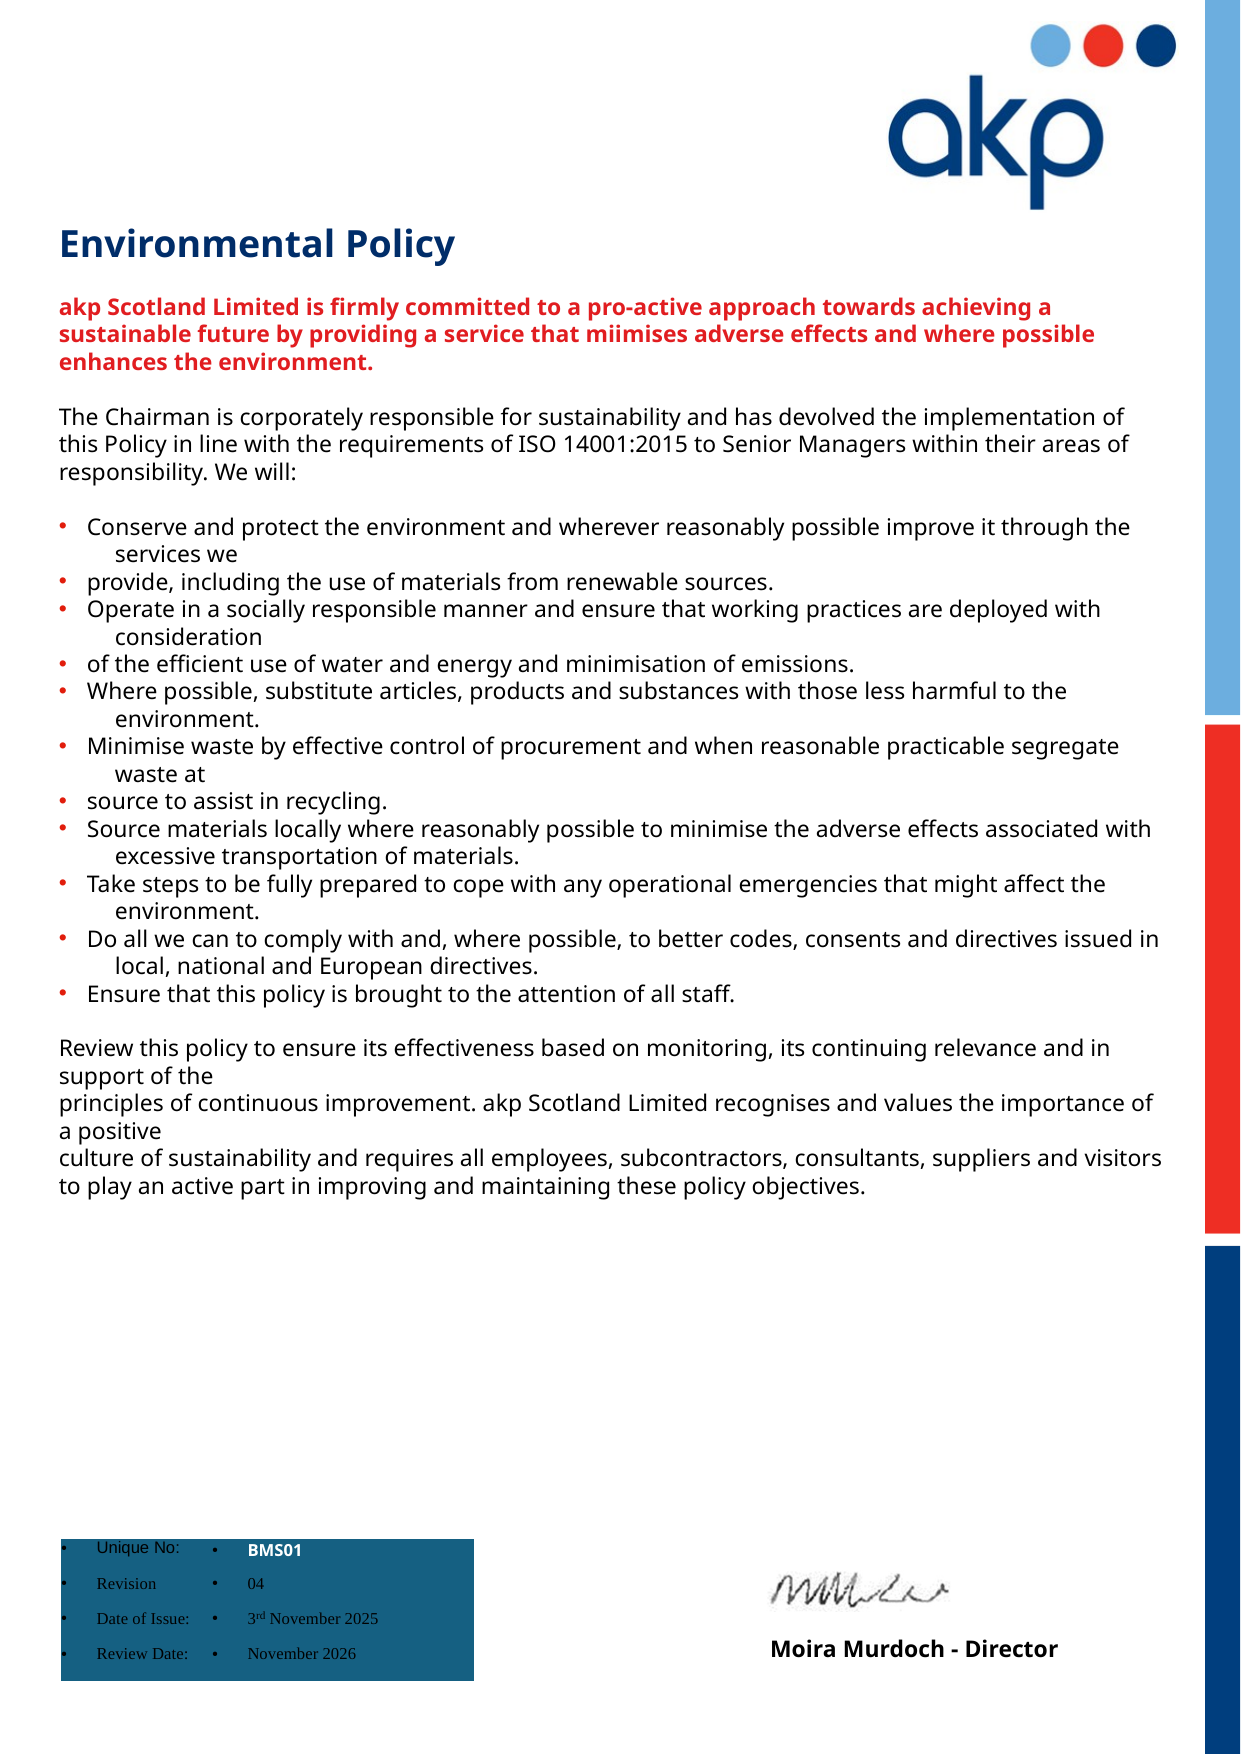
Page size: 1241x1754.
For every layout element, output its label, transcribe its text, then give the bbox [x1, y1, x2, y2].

table_header BMS01 [212, 1539, 474, 1574]
picture [766, 1570, 952, 1612]
picture [886, 21, 1179, 213]
text_box Moira Murdoch - Director [755, 1627, 1144, 1671]
table_cell 3rd November 2025 [212, 1610, 474, 1645]
table_cell Review Date: [61, 1645, 212, 1681]
table_header Unique No: [61, 1539, 212, 1574]
table_cell November 2026 [212, 1645, 474, 1681]
text_box Environmental Policy akp Scotland Limited is firmly committed to a pro-active approach towards achieving a sustainable future by providing a service that miimises adverse effects and where possible enhances the environment. The Chairman is corporately responsible for sustainability and has devolved the implementation of this Policy in line with the requirements of ISO 14001:2015 to Senior Managers within their areas of responsibility. We will: Conserve and protect the environment and wherever reasonably possible improve it through the services we provide, including the use of materials from renewable sources. Operate in a socially responsible manner and ensure that working practices are deployed with consideration of the efficient use of water and energy and minimisation of emissions. Where possible, substitute articles, products and substances with those less harmful to the environment. Minimise waste by effective control of procurement and when reasonable practicable segregate waste at source to assist in recycling. Source materials locally where reasonably possible to minimise the adverse effects associated with excessive transportation of materials. Take steps to be fully prepared to cope with any operational emergencies that might affect the environment. Do all we can to comply with and, where possible, to better codes, consents and directives issued in local, national and European directives. Ensure that this policy is brought to the attention of all staff. Review this policy to ensure its effectiveness based on monitoring, its continuing relevance and in support of the principles of continuous improvement. akp Scotland Limited recognises and values the importance of a positive culture of sustainability and requires all employees, subcontractors, consultants, suppliers and visitors to play an active part in improving and maintaining these policy objectives. [43, 212, 1179, 1023]
table_cell Date of Issue: [61, 1610, 212, 1645]
table_cell Revision [61, 1574, 212, 1610]
picture [1205, 0, 1241, 1754]
table_cell 04 [212, 1574, 474, 1610]
